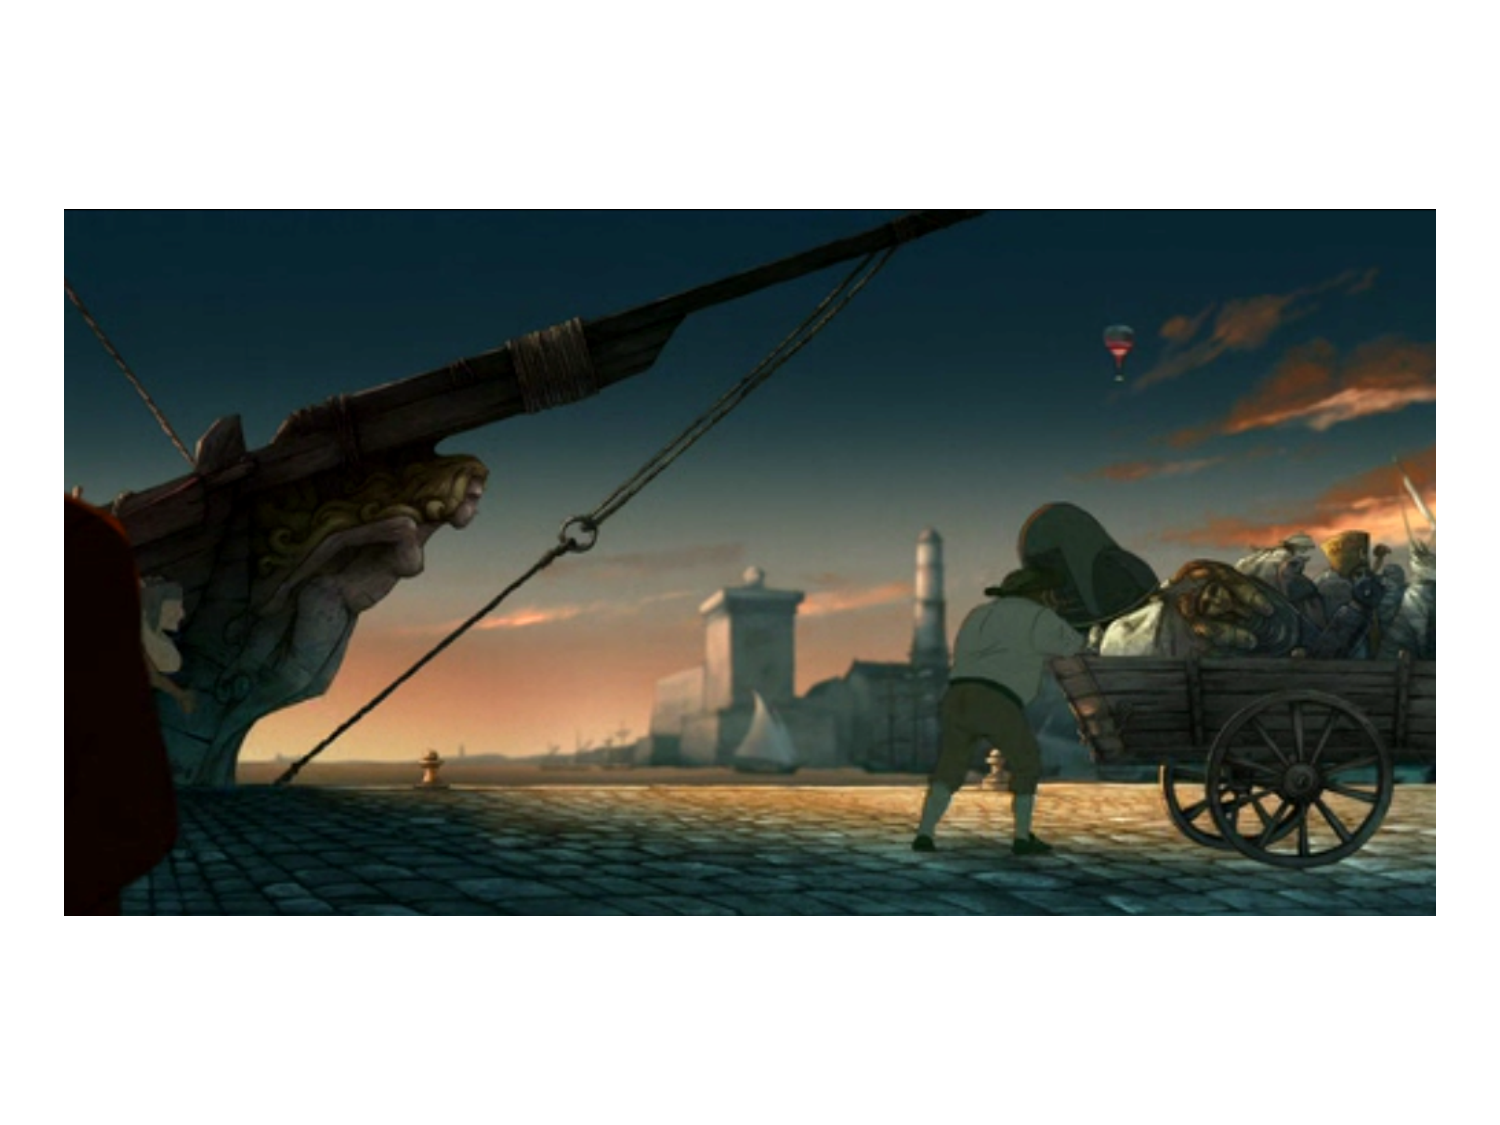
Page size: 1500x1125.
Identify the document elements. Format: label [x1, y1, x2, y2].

picture [64, 209, 1436, 916]
